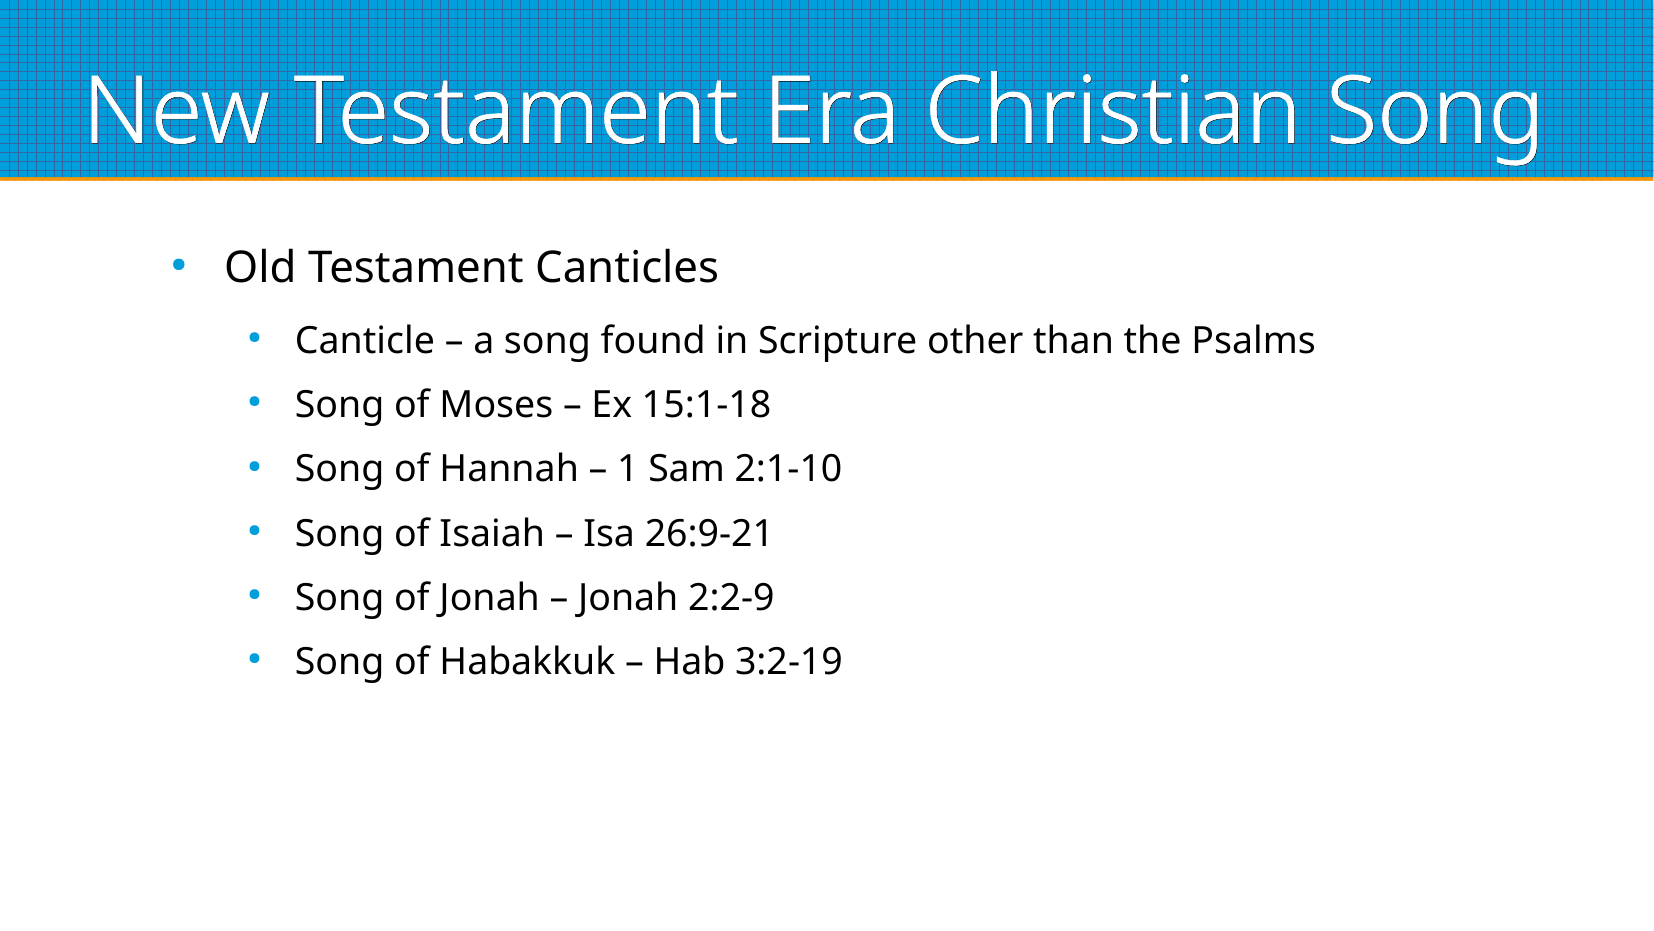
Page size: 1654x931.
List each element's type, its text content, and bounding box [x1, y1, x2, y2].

list Old Testament Canticles Canticle – a song found in Scripture other than the Psalms Song of Moses – Ex 15:1-18 Song of Hannah – 1 Sam 2:1-10 Song of Isaiah – Isa 26:9-21 Song of Jonah – Jonah 2:2-9 Song of Habakkuk – Hab 3:2-19 [82, 236, 1563, 863]
title New Testament Era Christian Song [82, 14, 1571, 171]
